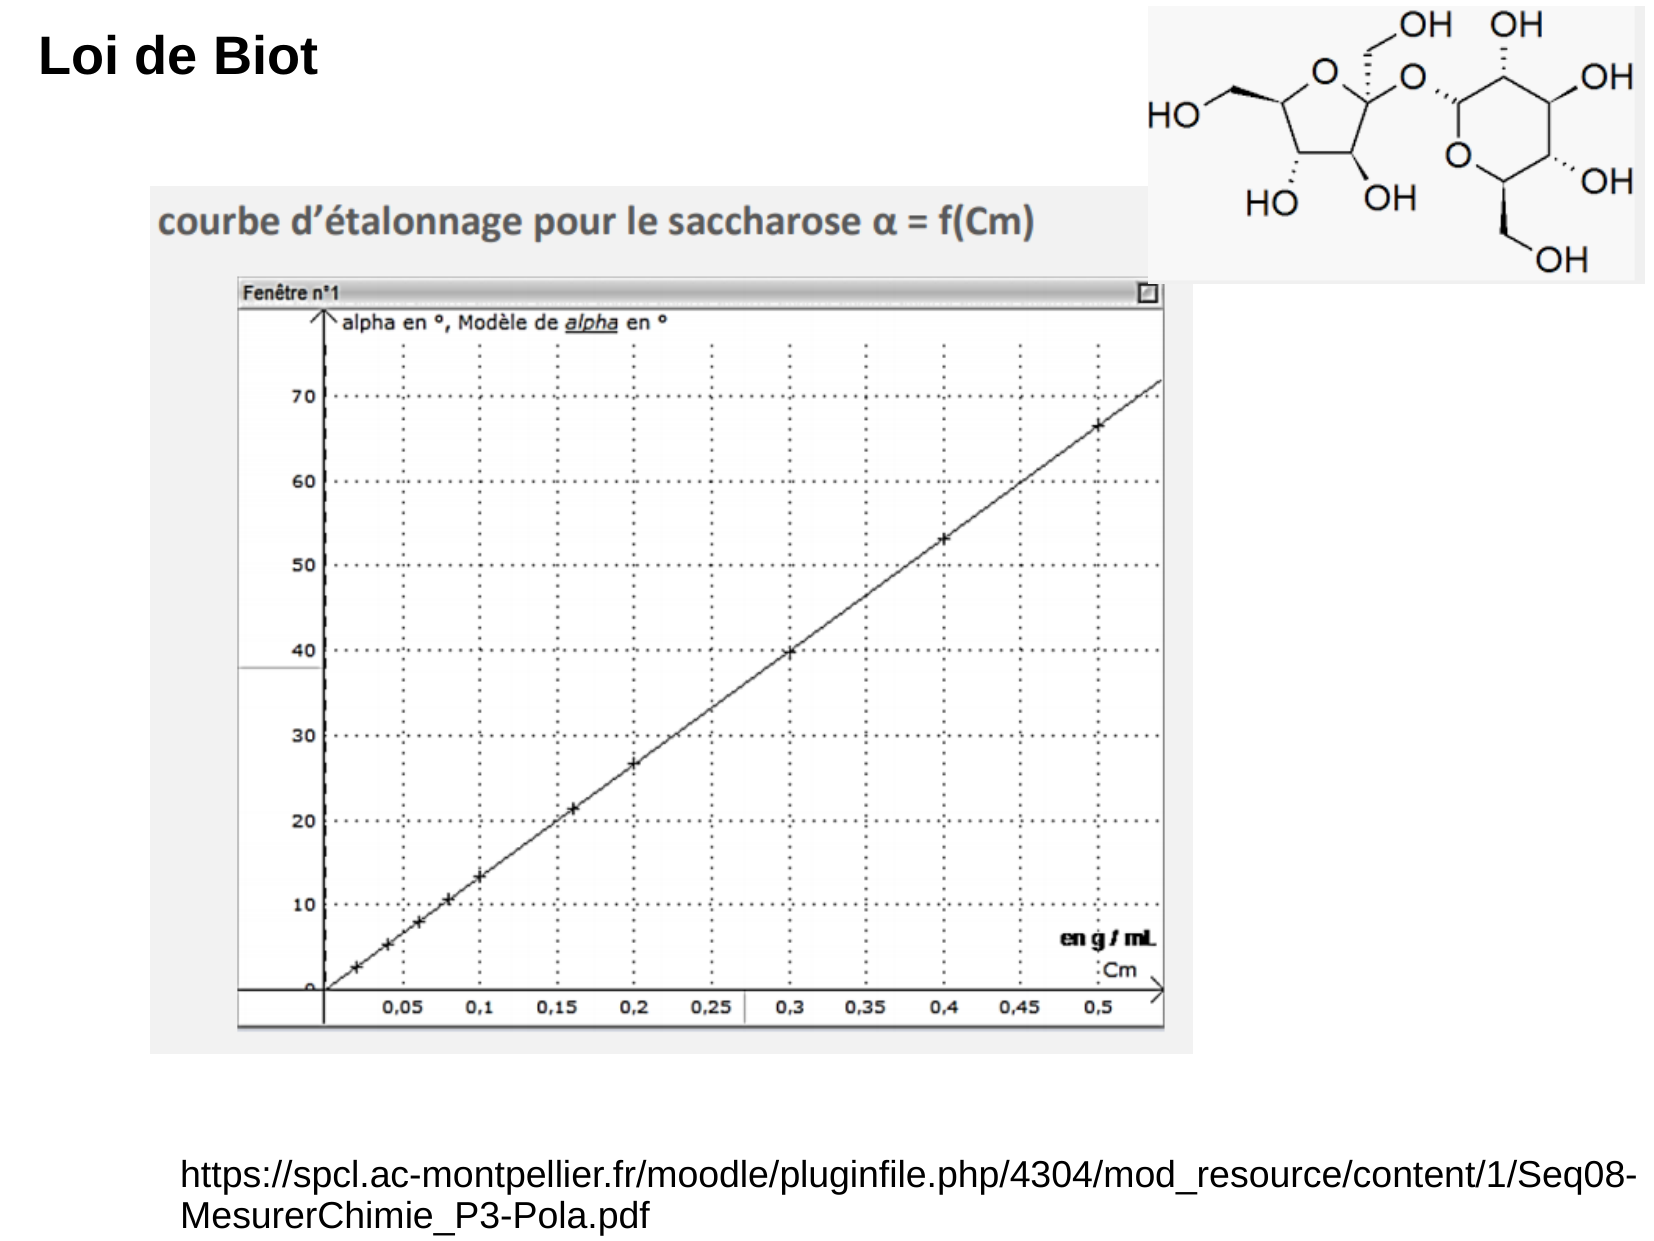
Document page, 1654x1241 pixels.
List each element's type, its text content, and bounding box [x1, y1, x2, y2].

picture [150, 6, 1645, 1054]
text_box https://spcl.ac-montpellier.fr/moodle/pluginfile.php/4304/mod_resource/content/1/Seq08-MesurerChimie_P3-Pola.pdf [165, 1145, 1654, 1241]
text_box Loi de Biot [23, 18, 631, 95]
